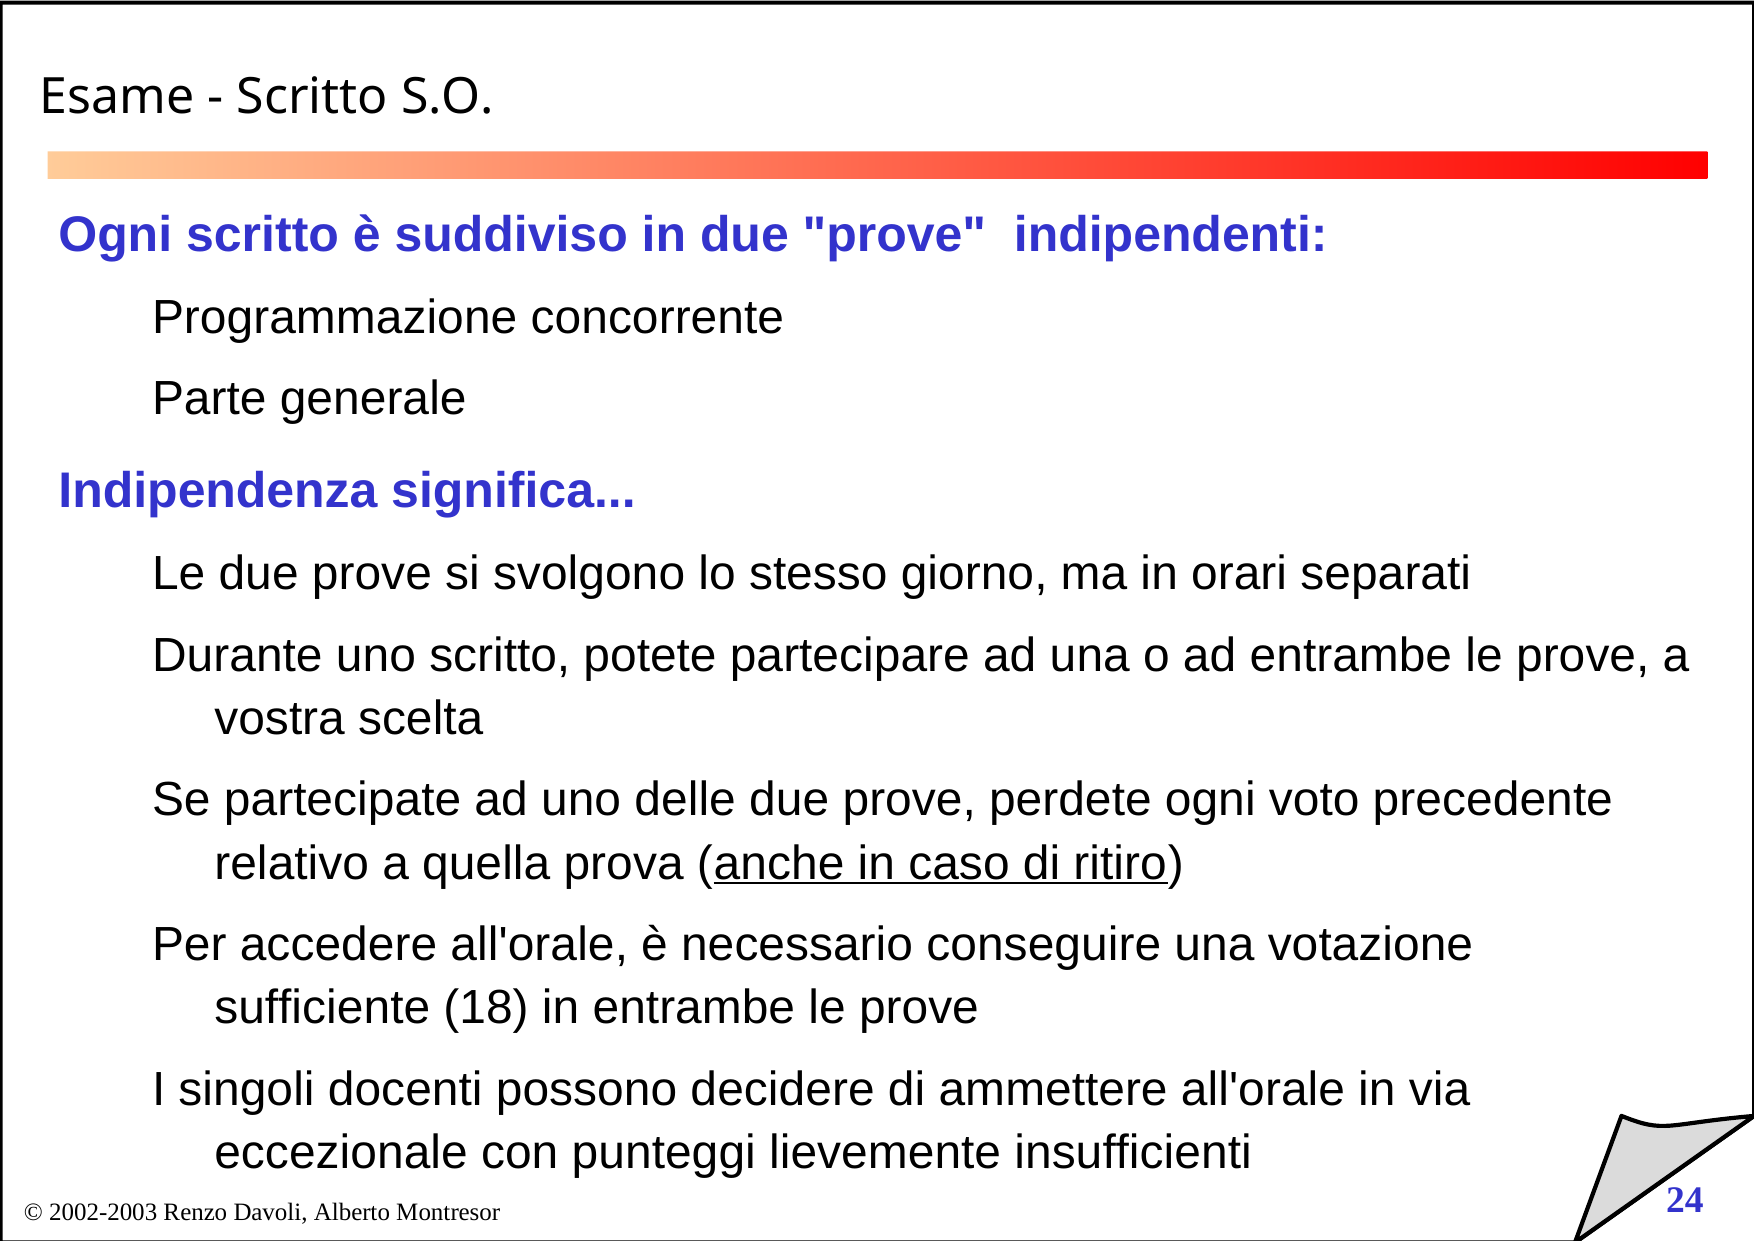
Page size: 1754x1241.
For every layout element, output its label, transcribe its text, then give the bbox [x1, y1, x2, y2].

list Ogni scritto è suddiviso in due "prove" indipendenti: Programmazione concorrente Parte generale Indipendenza significa... Le due prove si svolgono lo stesso giorno, ma in orari separati Durante uno scritto, potete partecipare ad una o ad entrambe le prove, a vostra scelta Se partecipate ad uno delle due prove, perdete ogni voto precedente relativo a quella prova (anche in caso di ritiro) Per accedere all'orale, è necessario conseguire una votazione sufficiente (18) in entrambe le prove I singoli docenti possono decidere di ammettere all'orale in via eccezionale con punteggi lievemente insufficienti [58, 206, 1696, 1189]
title Esame - Scritto S.O. [40, 48, 1714, 144]
